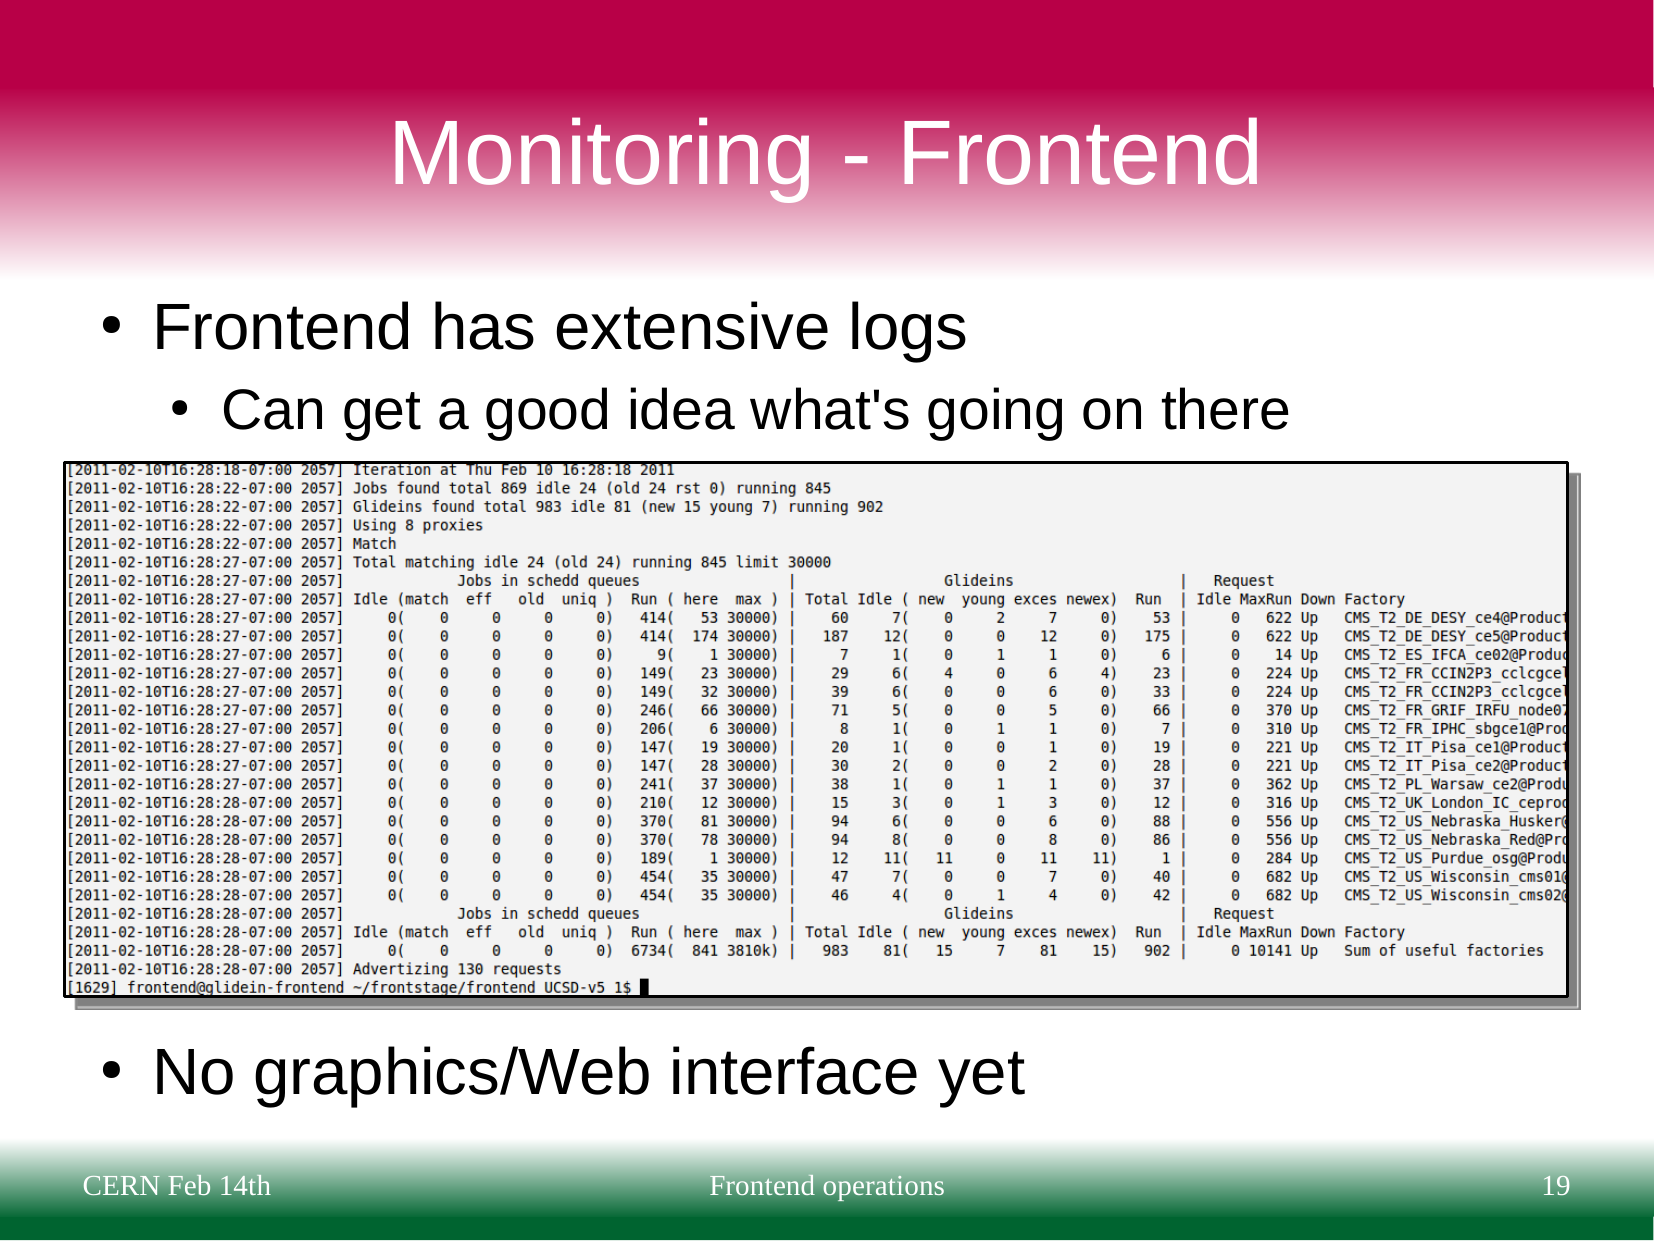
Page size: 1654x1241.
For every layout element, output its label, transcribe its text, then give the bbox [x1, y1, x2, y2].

title Monitoring - Frontend [82, 56, 1571, 250]
picture [65, 463, 82, 995]
list Frontend has extensive logs Can get a good idea what's going on there No graphics/Web interface yet [82, 290, 1571, 1109]
